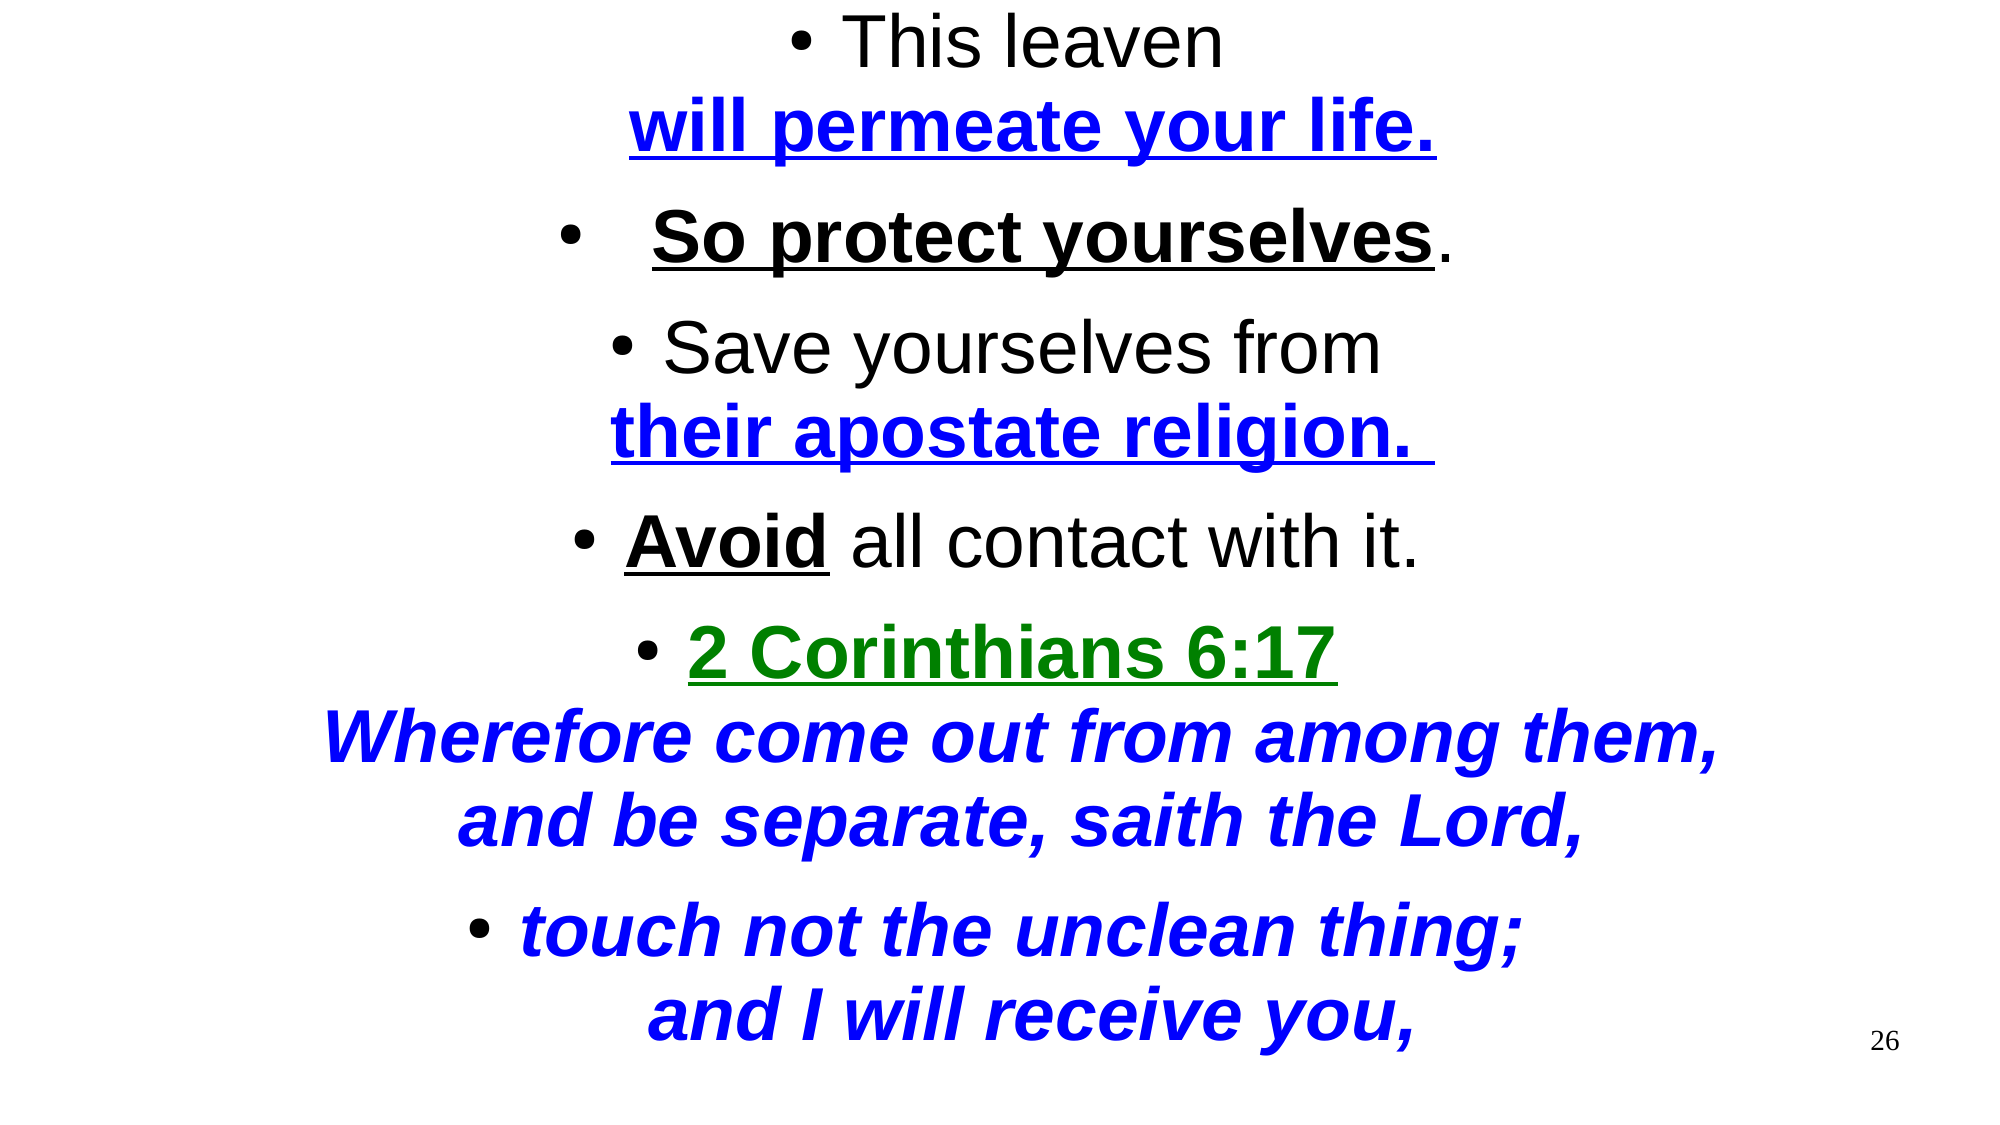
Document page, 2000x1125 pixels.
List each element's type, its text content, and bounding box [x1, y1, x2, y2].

list This leaven will permeate your life. So protect yourselves. Save yourselves from their apostate religion. Avoid all contact with it. 2 Corinthians 6:17 Wherefore come out from among them, and be separate, saith the Lord, touch not the unclean thing; and I will receive you, [0, 0, 1996, 1123]
